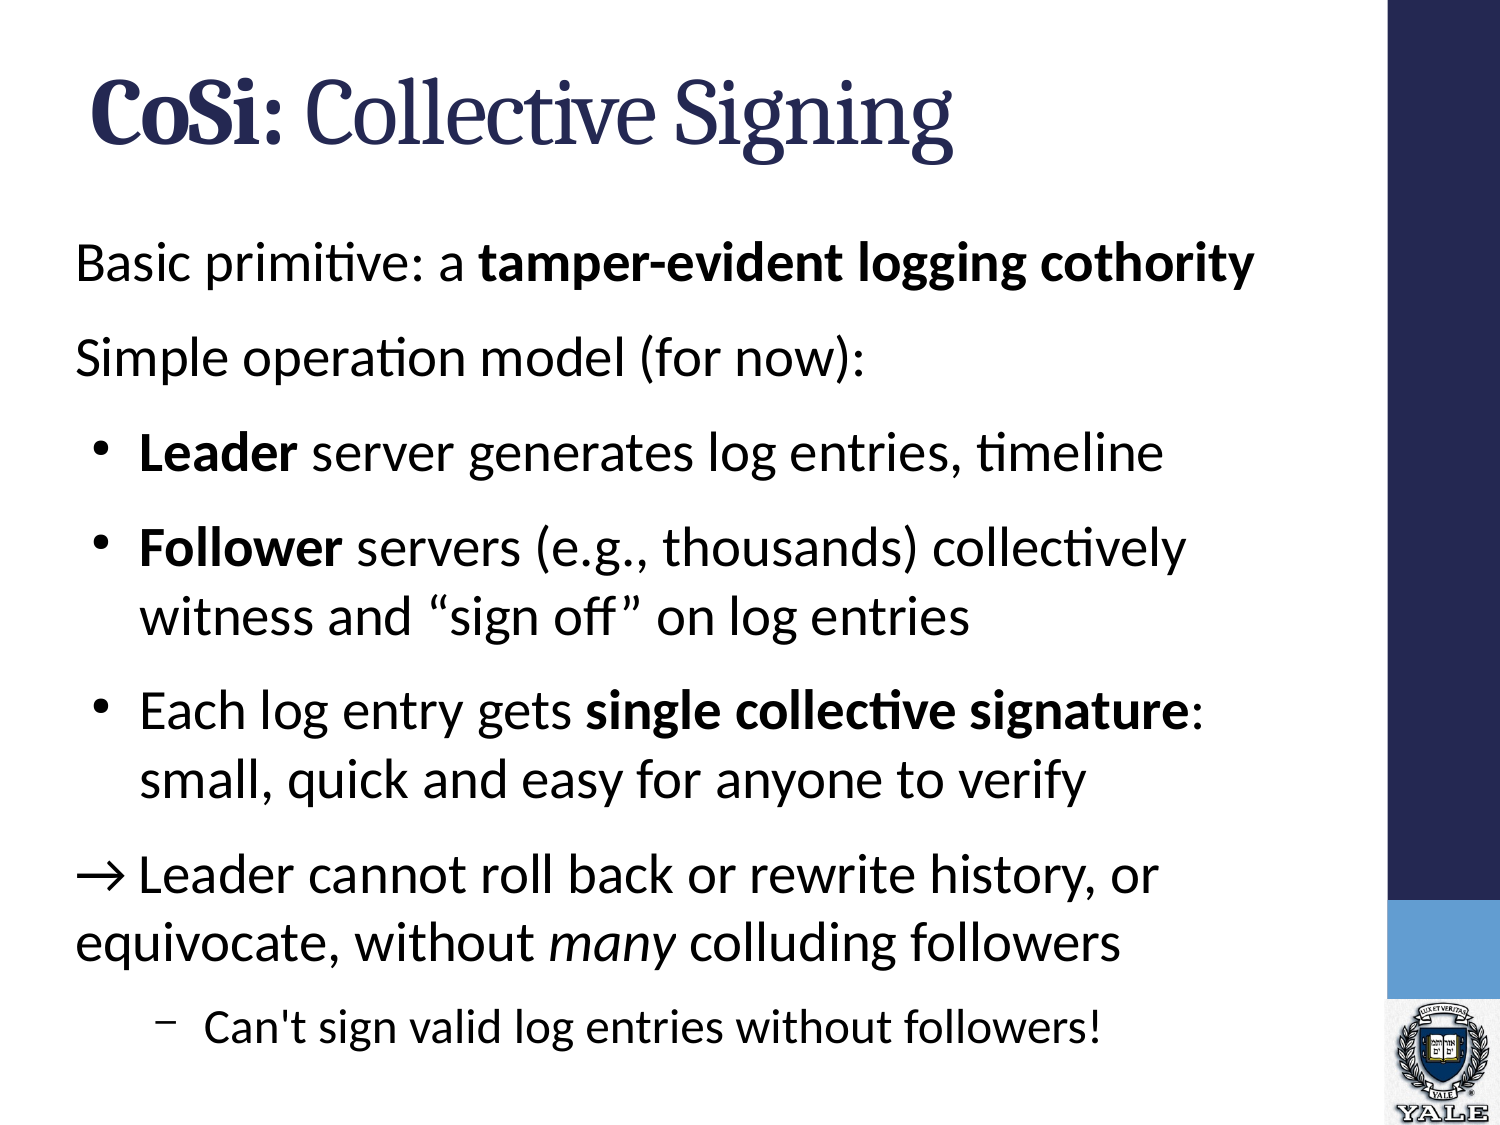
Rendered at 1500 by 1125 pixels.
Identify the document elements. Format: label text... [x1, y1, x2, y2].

picture [1384, 999, 1500, 1125]
title CoSi: Collective Signing [75, 12, 1325, 200]
list Basic primitive: a tamper-evident logging cothority Simple operation model (for now): Leader server generates log entries, timeline Follower servers (e.g., thousands) collectively witness and “sign off” on log entries Each log entry gets single collective signature: small, quick and easy for anyone to verify → Leader cannot roll back or rewrite history, or equivocate, without many colluding followers Can't sign valid log entries without followers! [75, 224, 1325, 1063]
